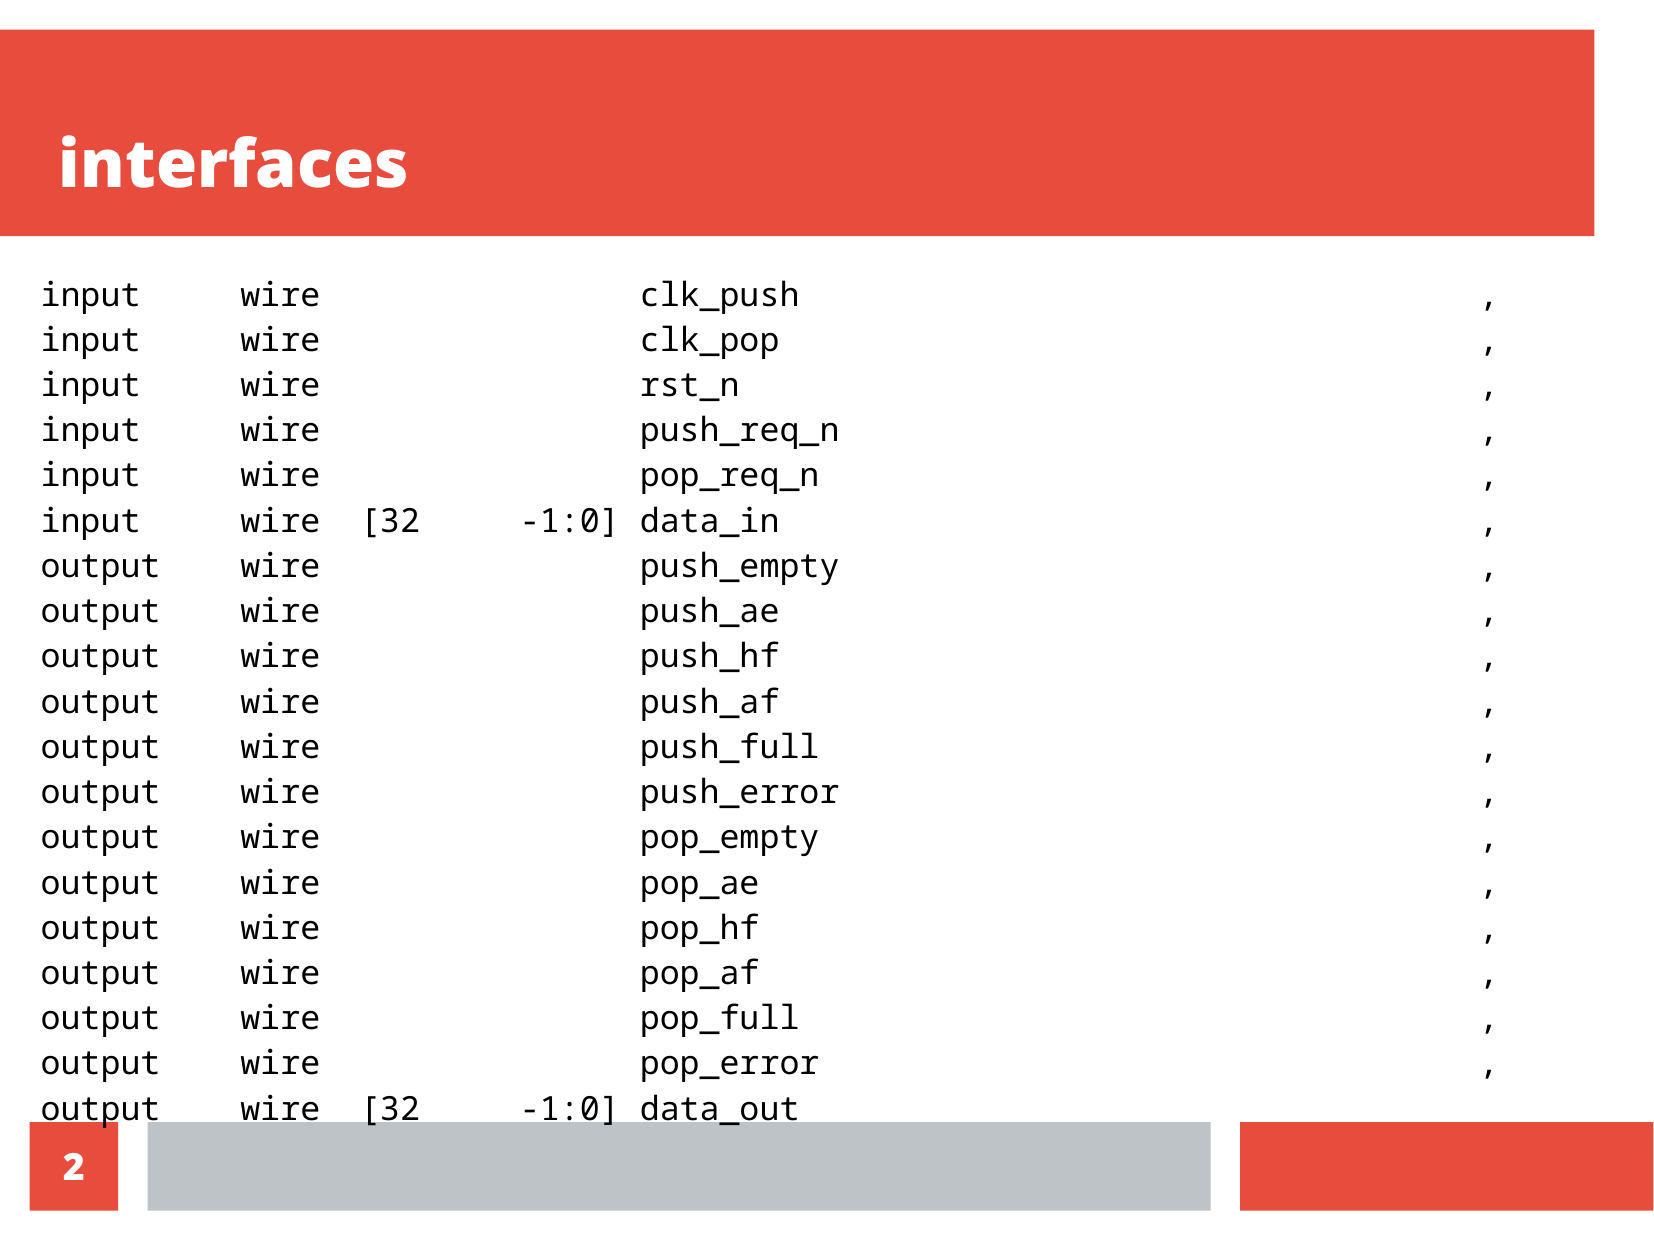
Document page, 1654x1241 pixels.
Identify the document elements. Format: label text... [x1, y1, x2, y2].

title interfaces [59, 59, 1595, 207]
text_box input wire clk_push , input wire clk_pop , input wire rst_n , input wire push_req_n , input wire pop_req_n , input wire [32 -1:0] data_in , output wire push_empty , output wire push_ae , output wire push_hf , output wire push_af , output wire push_full , output wire push_error , output wire pop_empty , output wire pop_ae , output wire pop_hf , output wire pop_af , output wire pop_full , output wire pop_error , output wire [32 -1:0] data_out [0, 263, 1654, 1105]
